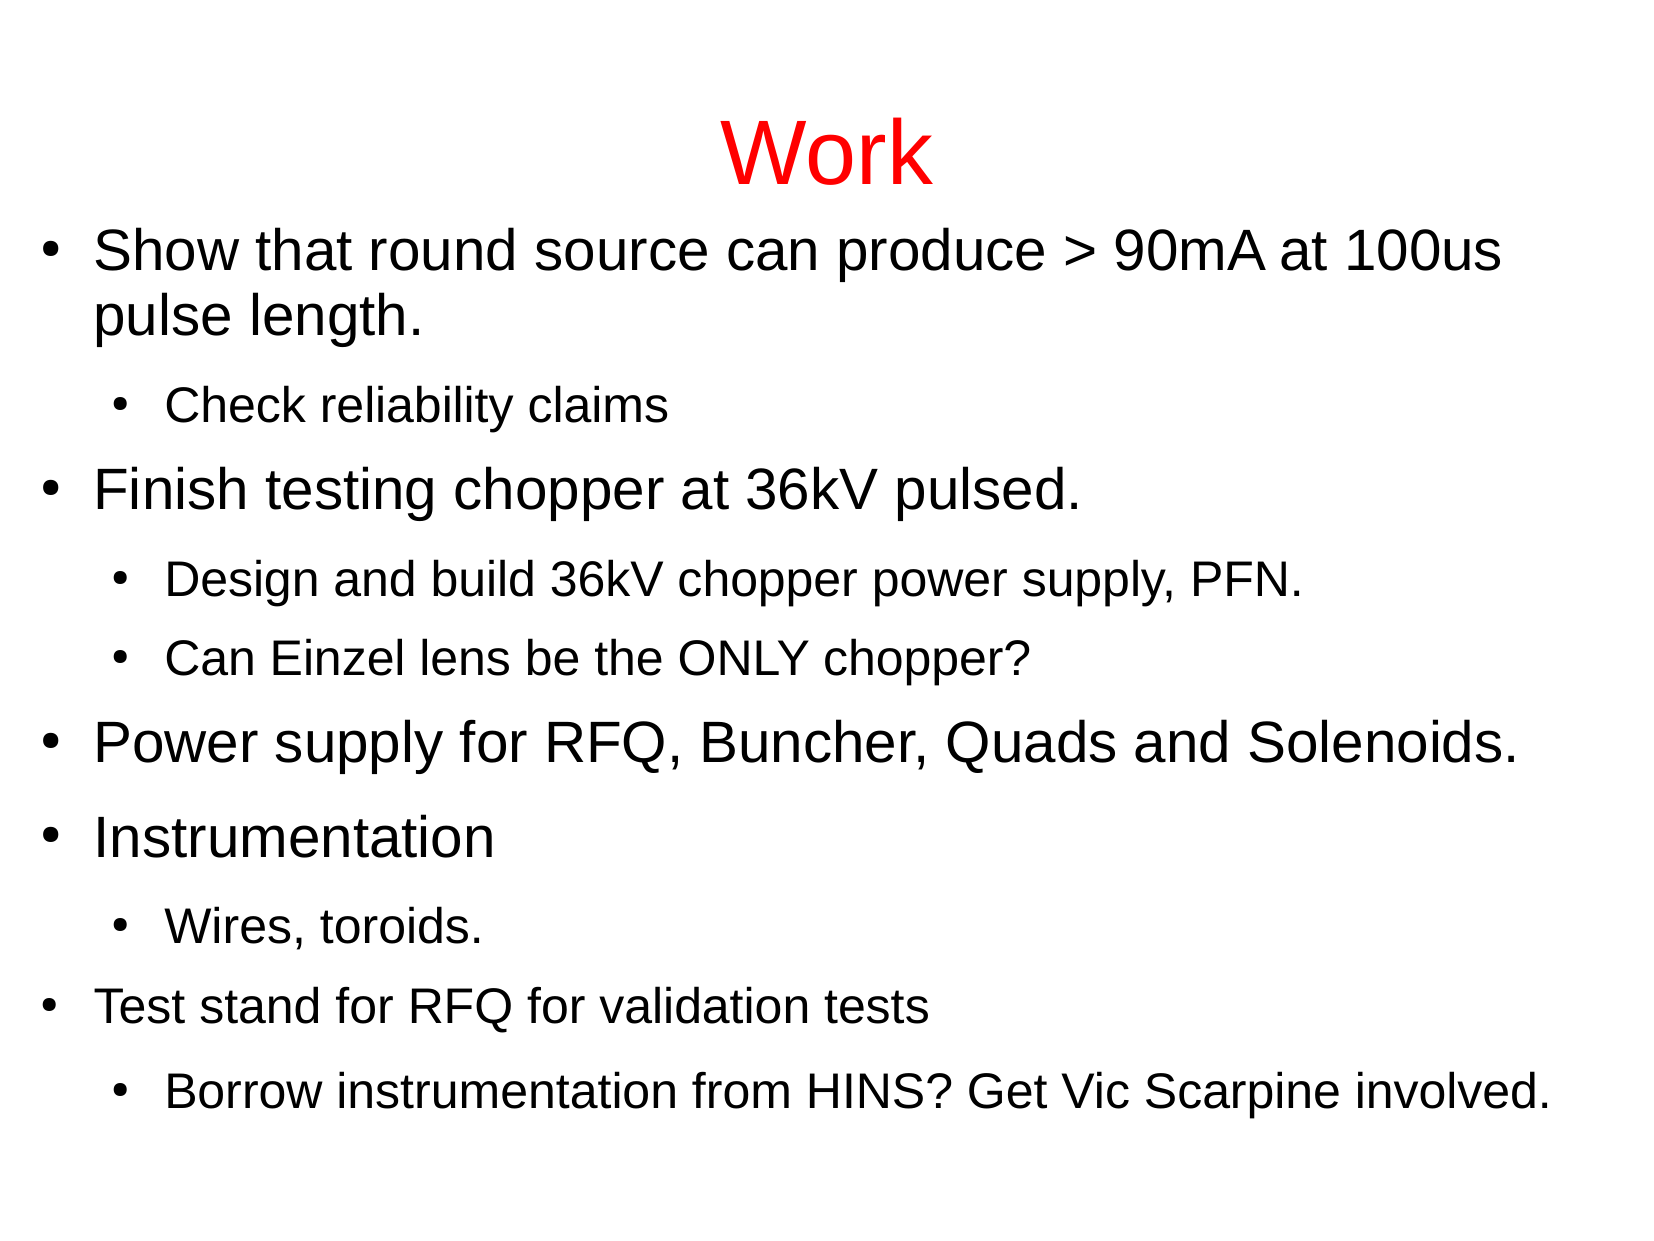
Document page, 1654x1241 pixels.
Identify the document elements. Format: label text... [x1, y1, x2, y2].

title Work [82, 56, 1571, 217]
list Show that round source can produce > 90mA at 100us pulse length. Check reliability claims Finish testing chopper at 36kV pulsed. Design and build 36kV chopper power supply, PFN. Can Einzel lens be the ONLY chopper? Power supply for RFQ, Buncher, Quads and Solenoids. Instrumentation Wires, toroids. Test stand for RFQ for validation tests Borrow instrumentation from HINS? Get Vic Scarpine involved. [22, 217, 1631, 1218]
